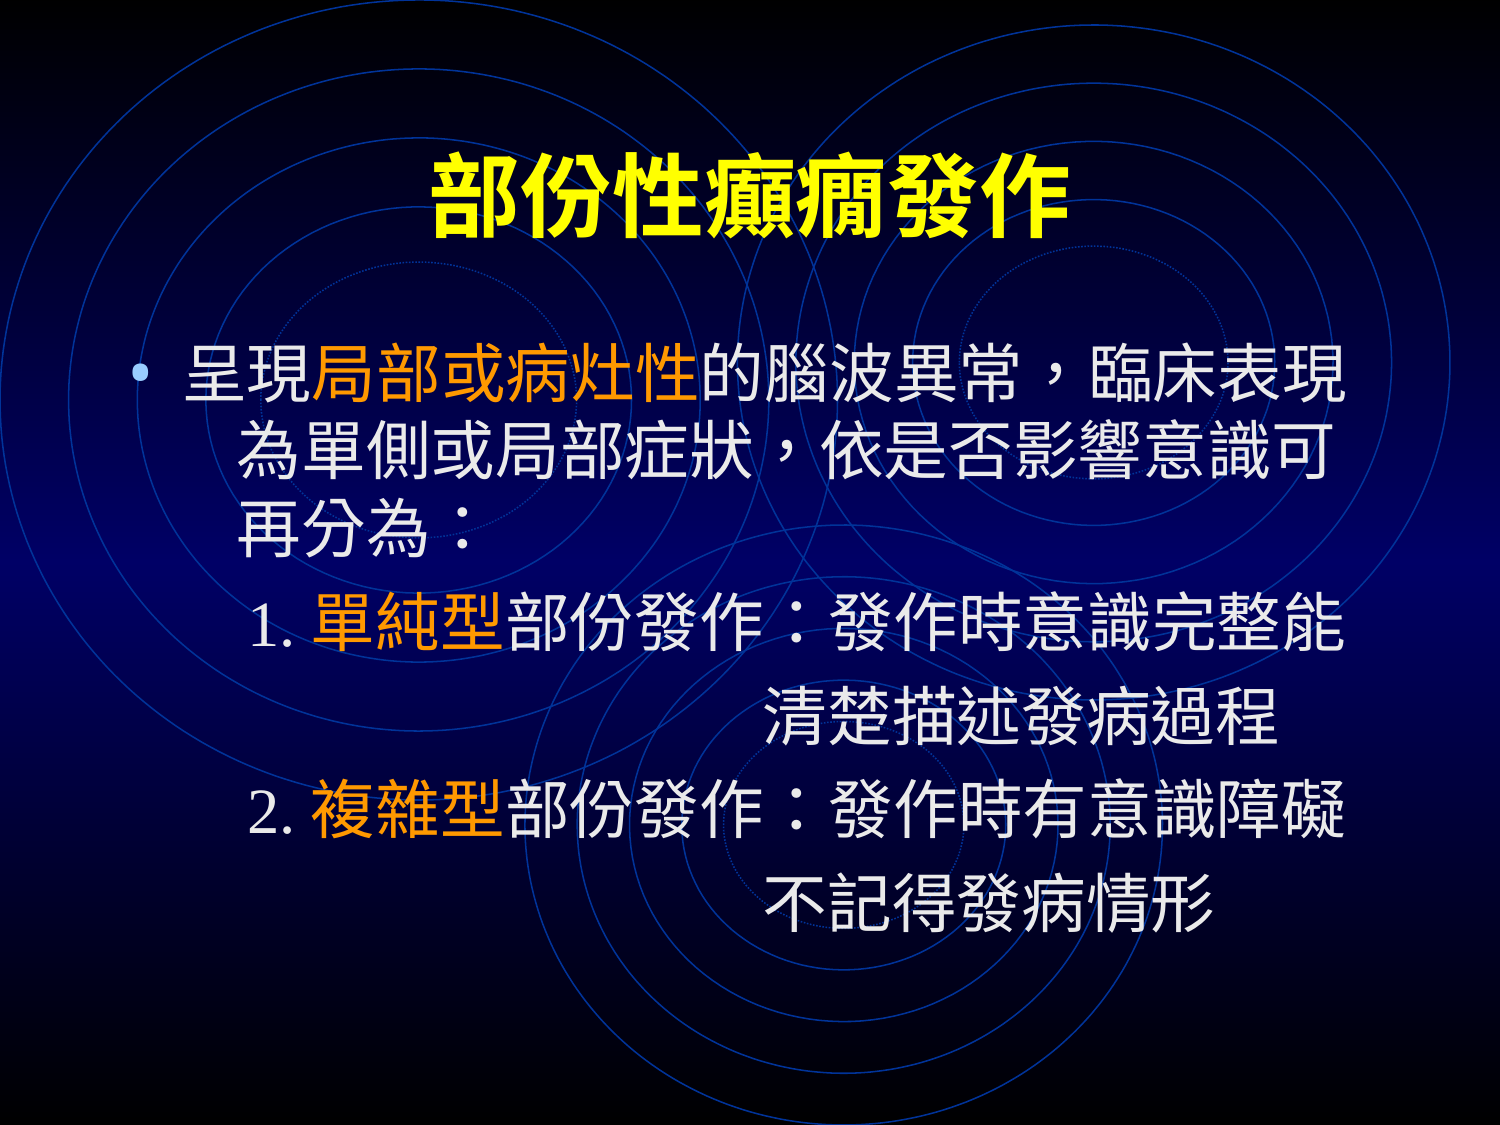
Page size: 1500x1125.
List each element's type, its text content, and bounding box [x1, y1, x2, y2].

list 呈現局部或病灶性的腦波異常，臨床表現為單側或局部症狀，依是否影響意識可再分為： 1.單純型部份發作：發作時意識完整能 清楚描述發病過程 2.複雜型部份發作：發作時有意識障礙 不記得發病情形 [112, 324, 1388, 1000]
title 部份性癲癇發作 [112, 99, 1388, 288]
